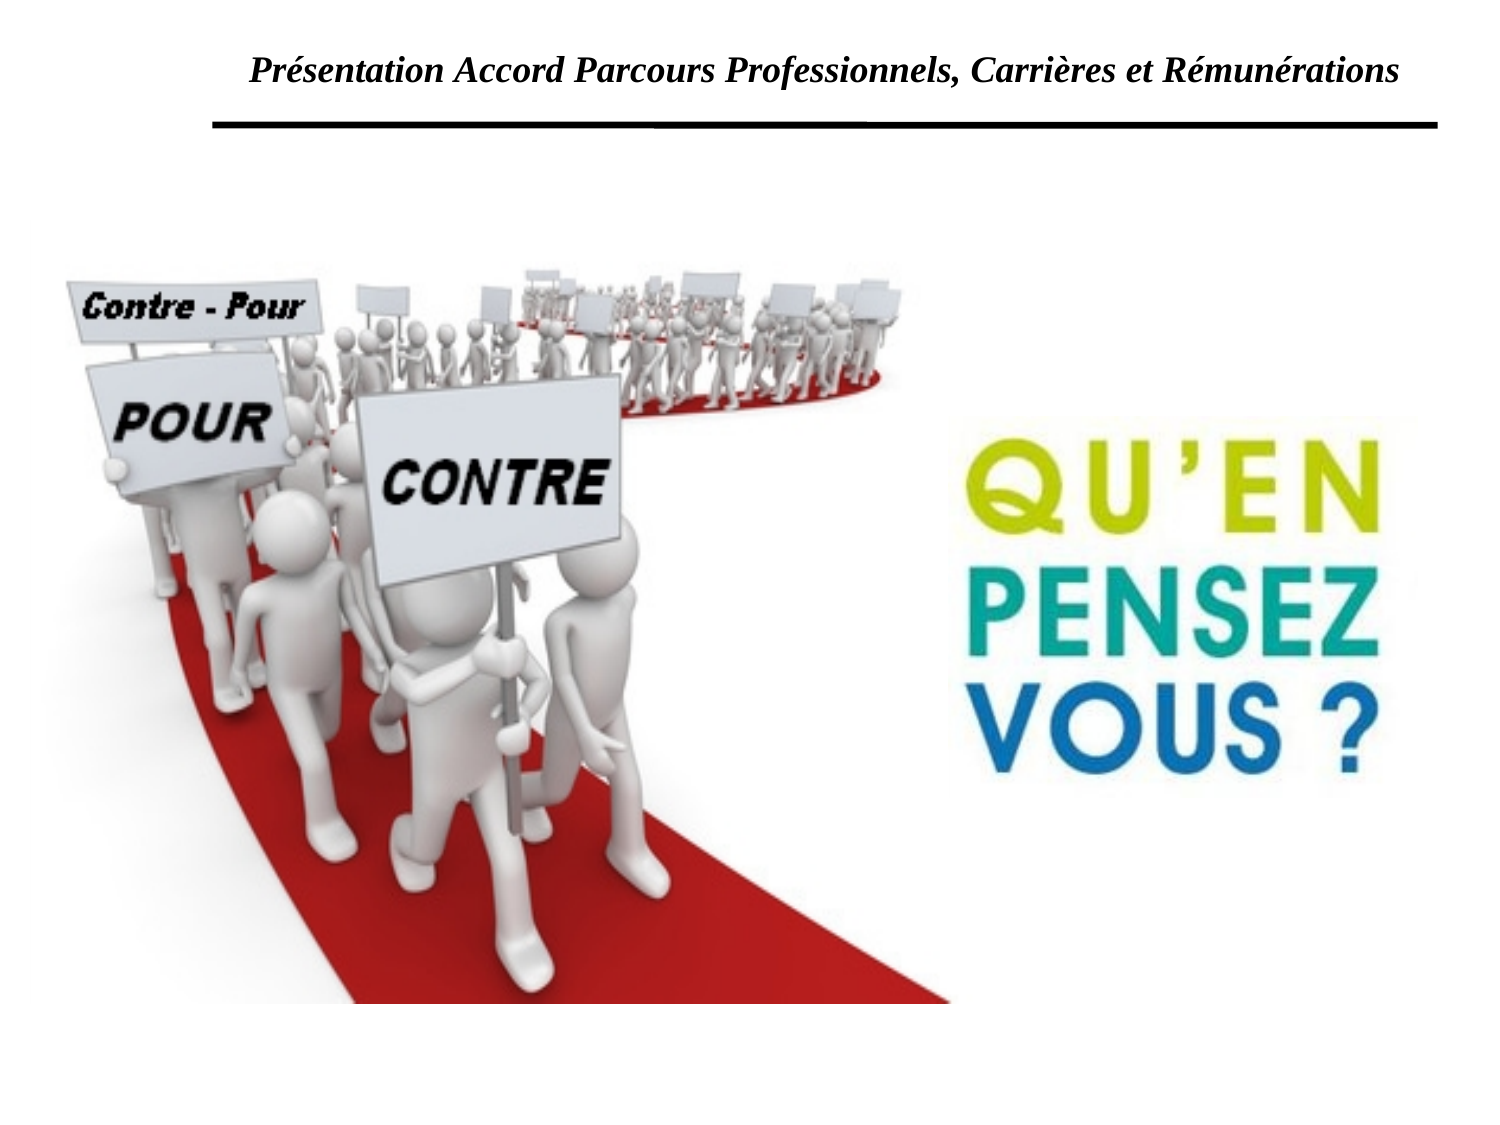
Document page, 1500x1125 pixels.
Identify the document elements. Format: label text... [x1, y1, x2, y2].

picture [29, 220, 1418, 1004]
text_box Présentation Accord Parcours Professionnels, Carrières et Rémunérations [174, 37, 1476, 100]
